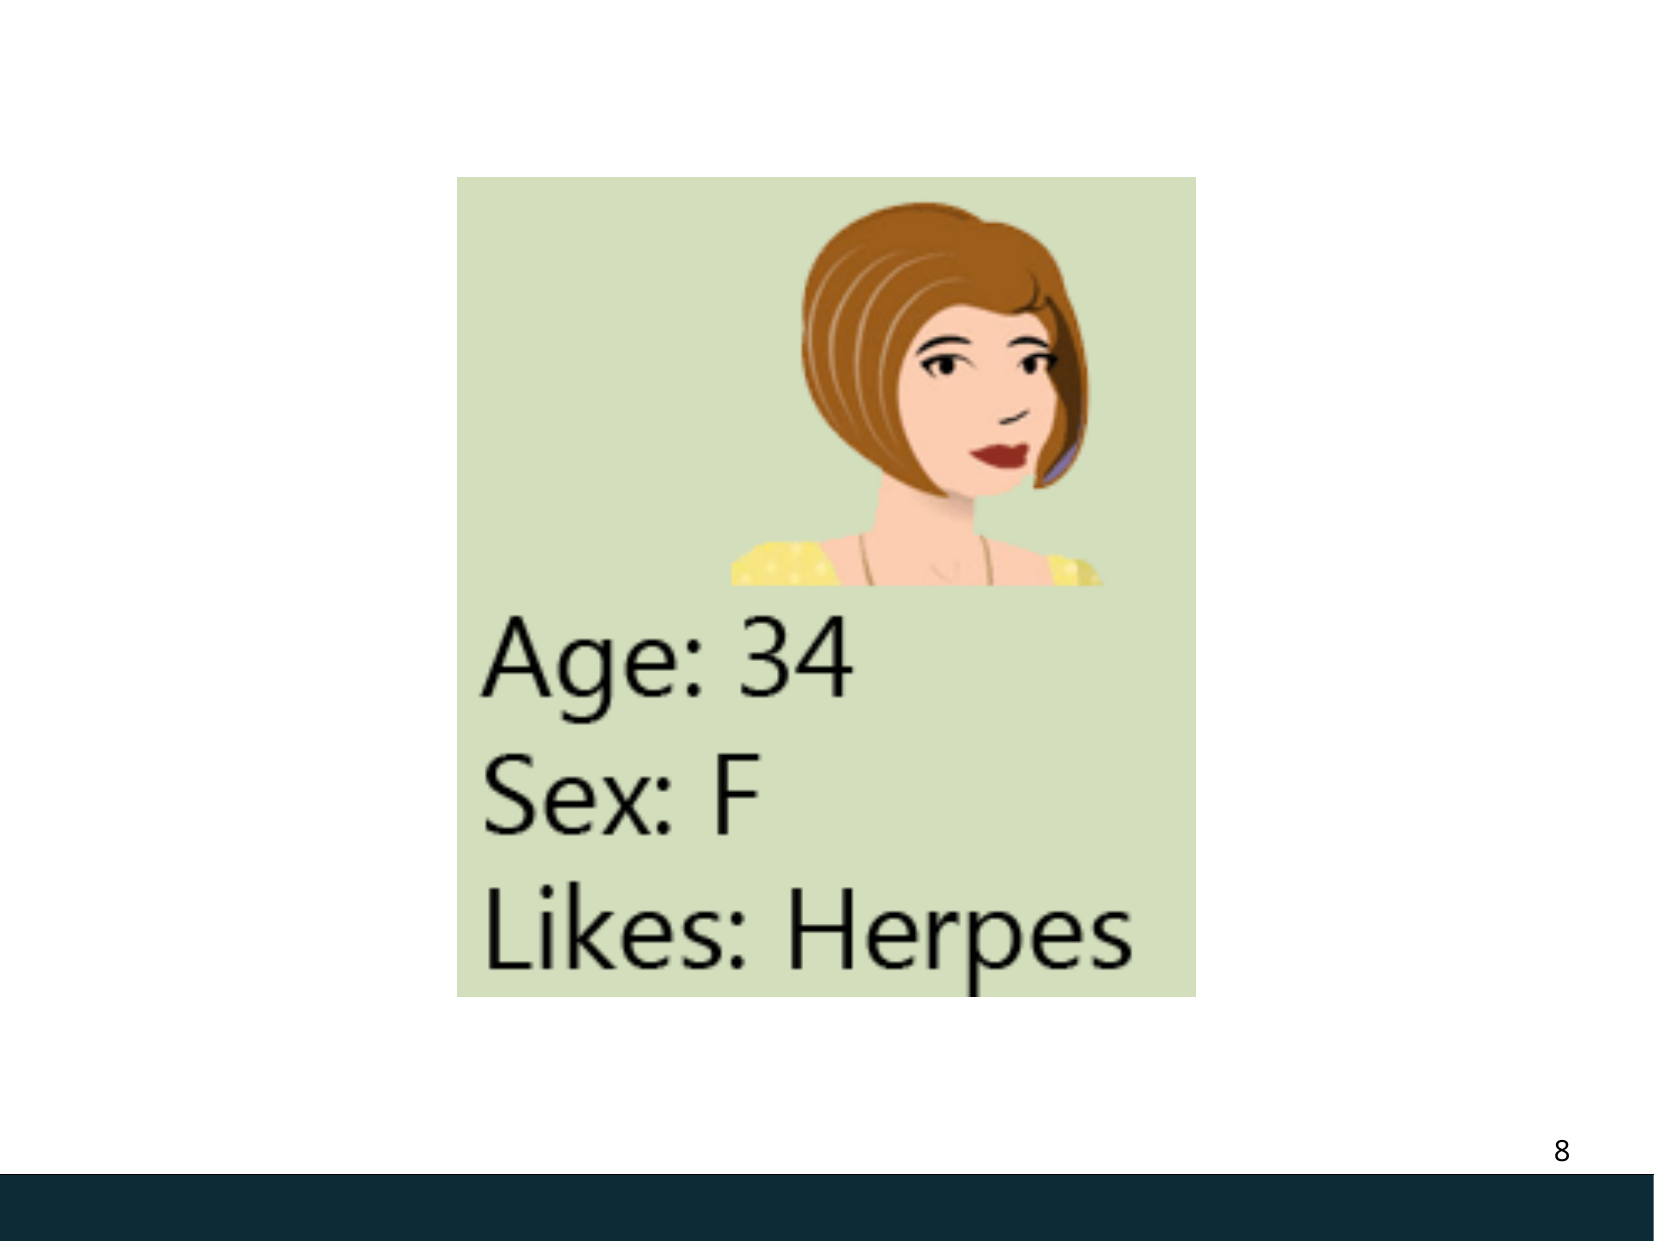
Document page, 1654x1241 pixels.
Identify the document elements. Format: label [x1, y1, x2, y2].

picture [457, 177, 1196, 997]
